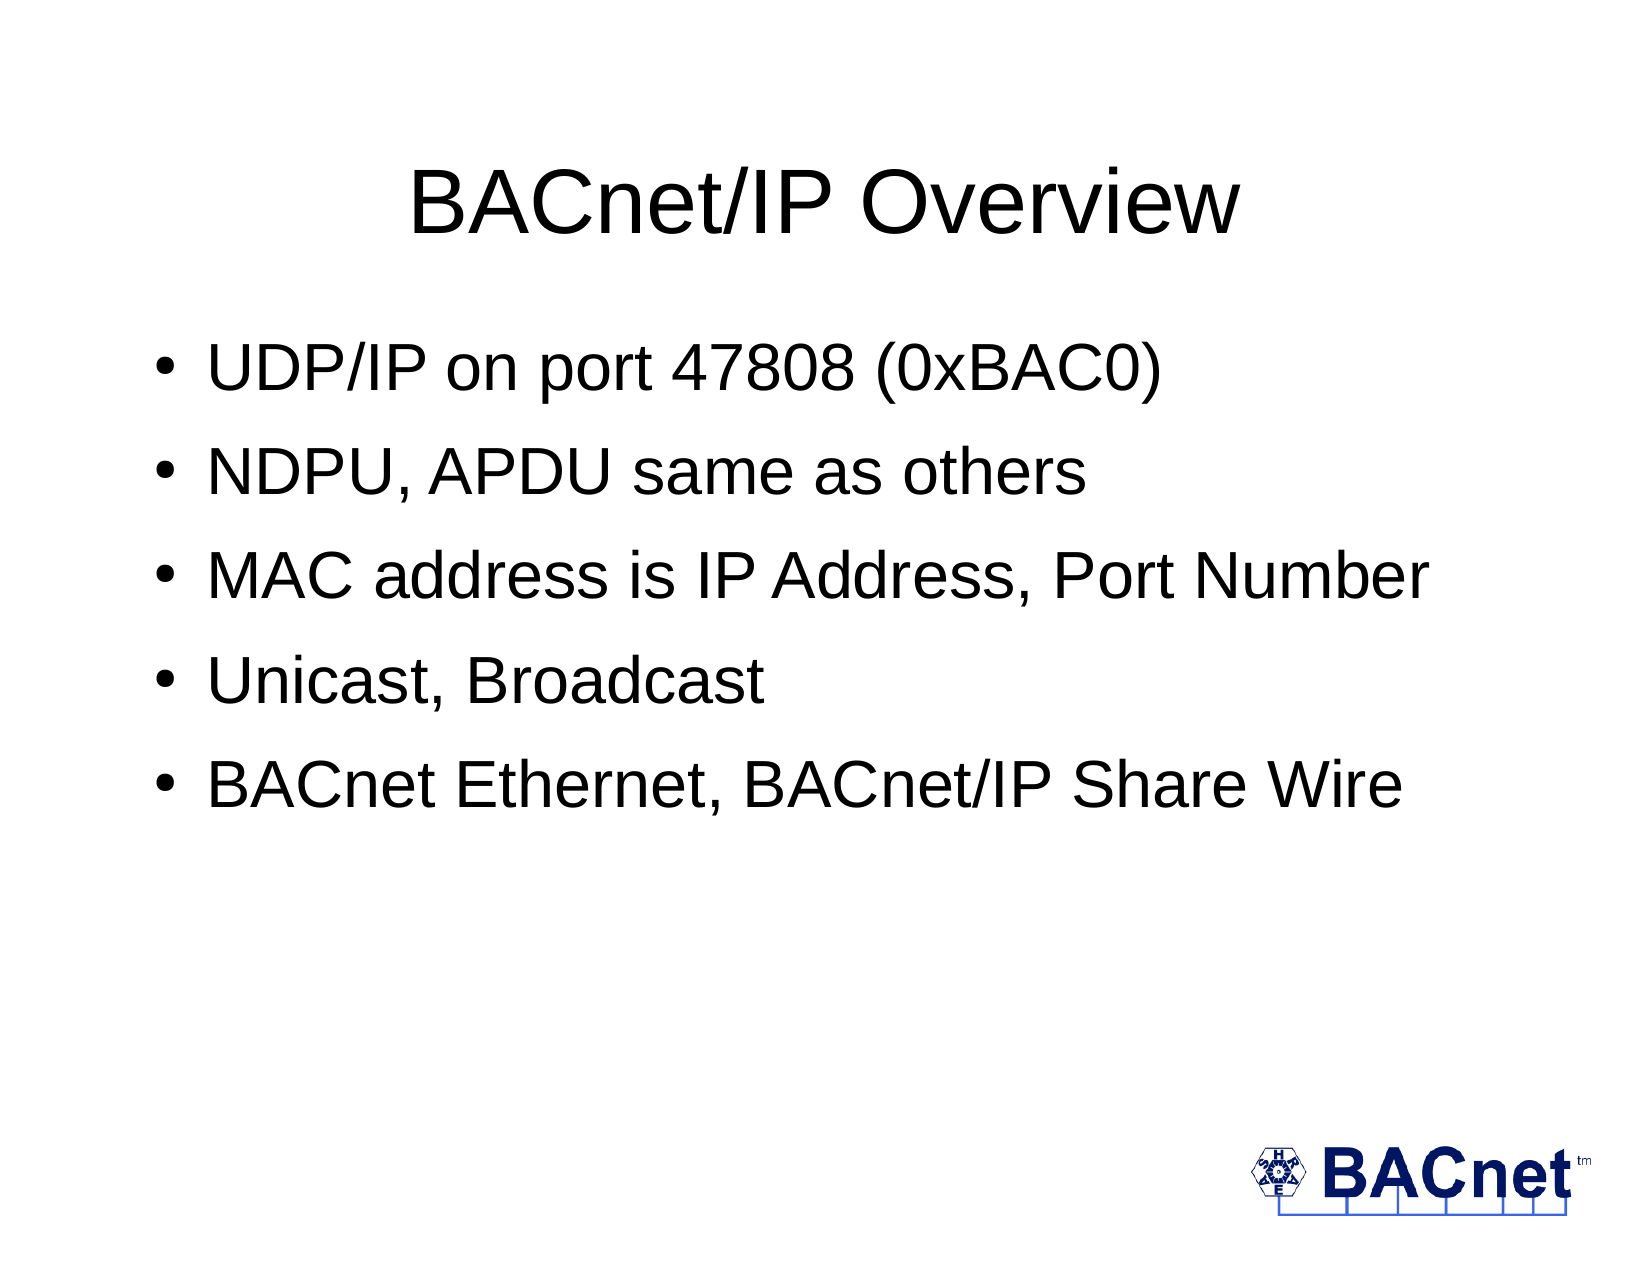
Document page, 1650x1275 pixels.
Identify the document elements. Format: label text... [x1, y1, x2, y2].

title BACnet/IP Overview [135, 112, 1515, 291]
picture [1251, 1146, 1591, 1216]
list UDP/IP on port 47808 (0xBAC0) NDPU, APDU same as others MAC address is IP Address, Port Number Unicast, Broadcast BACnet Ethernet, BACnet/IP Share Wire [135, 329, 1515, 1079]
